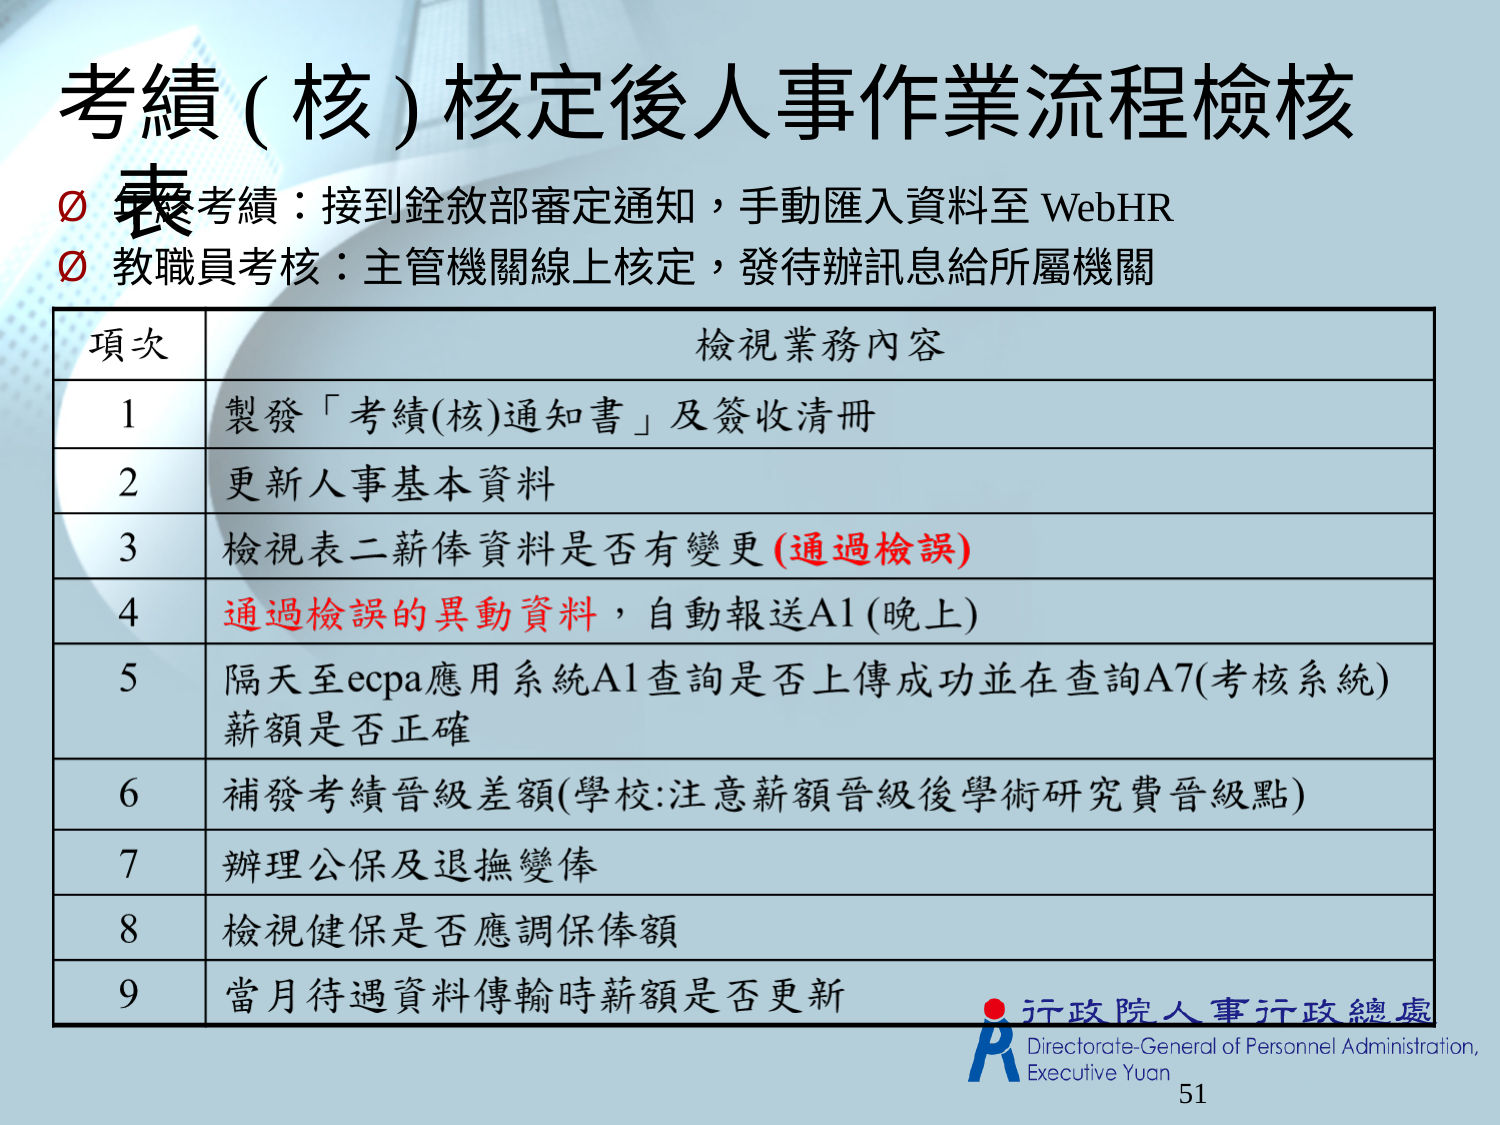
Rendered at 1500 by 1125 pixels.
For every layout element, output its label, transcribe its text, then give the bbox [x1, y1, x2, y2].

text_box 年終考績：接到銓敘部審定通知，手動匯入資料至WebHR 教職員考核：主管機關線上核定，發待辦訊息給所屬機關 [41, 173, 1445, 355]
text_box 考績(核)核定後人事作業流程檢核表 [41, 43, 1445, 149]
picture [52, 355, 1436, 1044]
text_box [1163, 1066, 1477, 1125]
